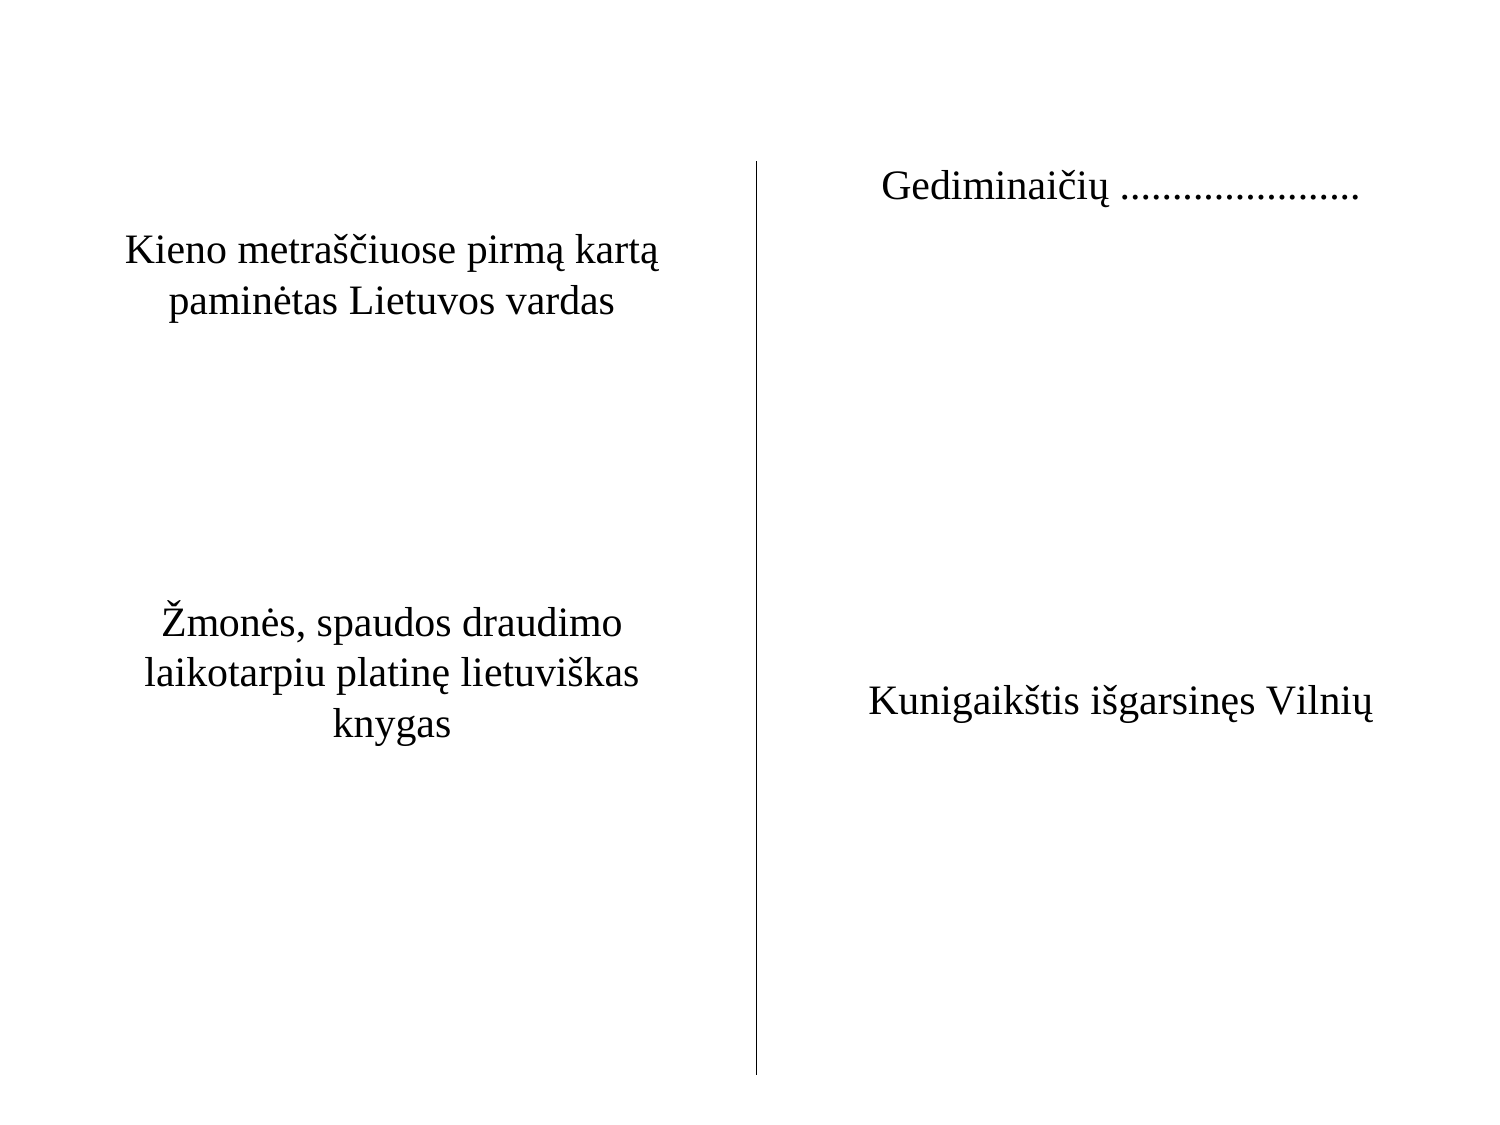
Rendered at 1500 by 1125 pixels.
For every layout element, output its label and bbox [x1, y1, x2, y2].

picture [84, 160, 1432, 1078]
